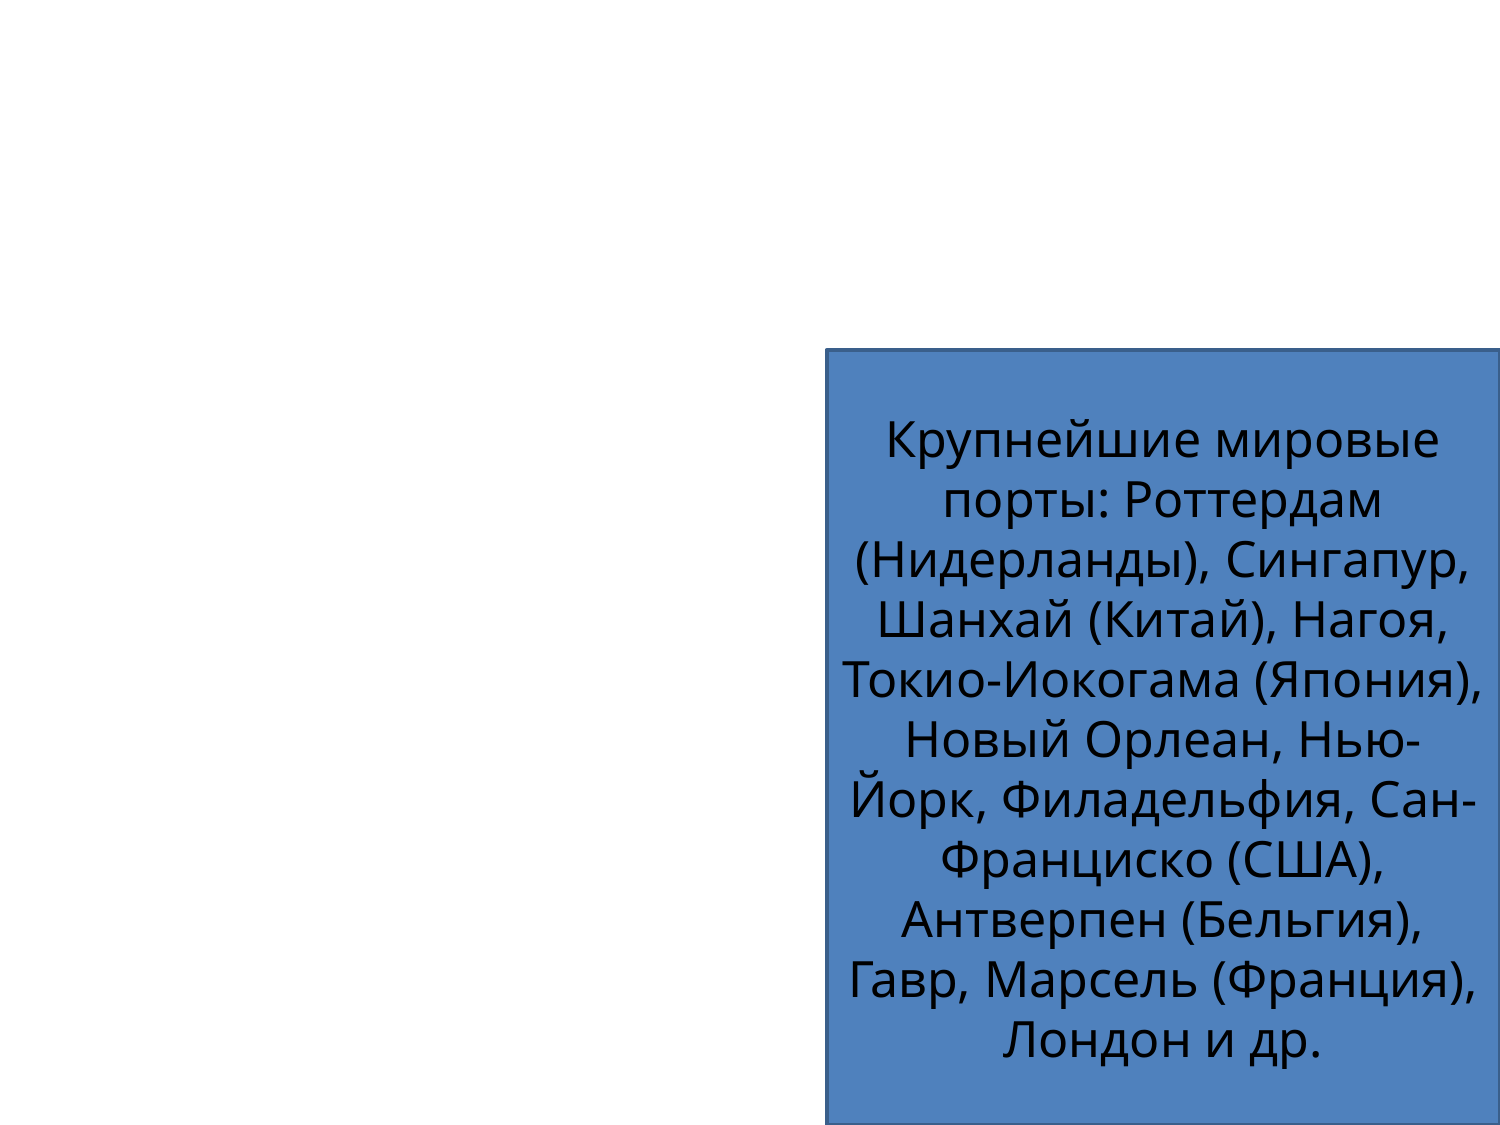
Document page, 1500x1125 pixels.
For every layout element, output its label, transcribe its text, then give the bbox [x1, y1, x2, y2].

text_box Крупнейшие мировые порты: Роттердам (Нидерланды), Сингапур, Шанхай (Китай), Нагоя, Токио-Иокогама (Япония), Новый Орлеан, Нью-Йорк, Филадельфия, Сан-Франциско (США), Антверпен (Бельгия), Гавр, Марсель (Франция), Лондон и др. [826, 349, 1500, 1125]
